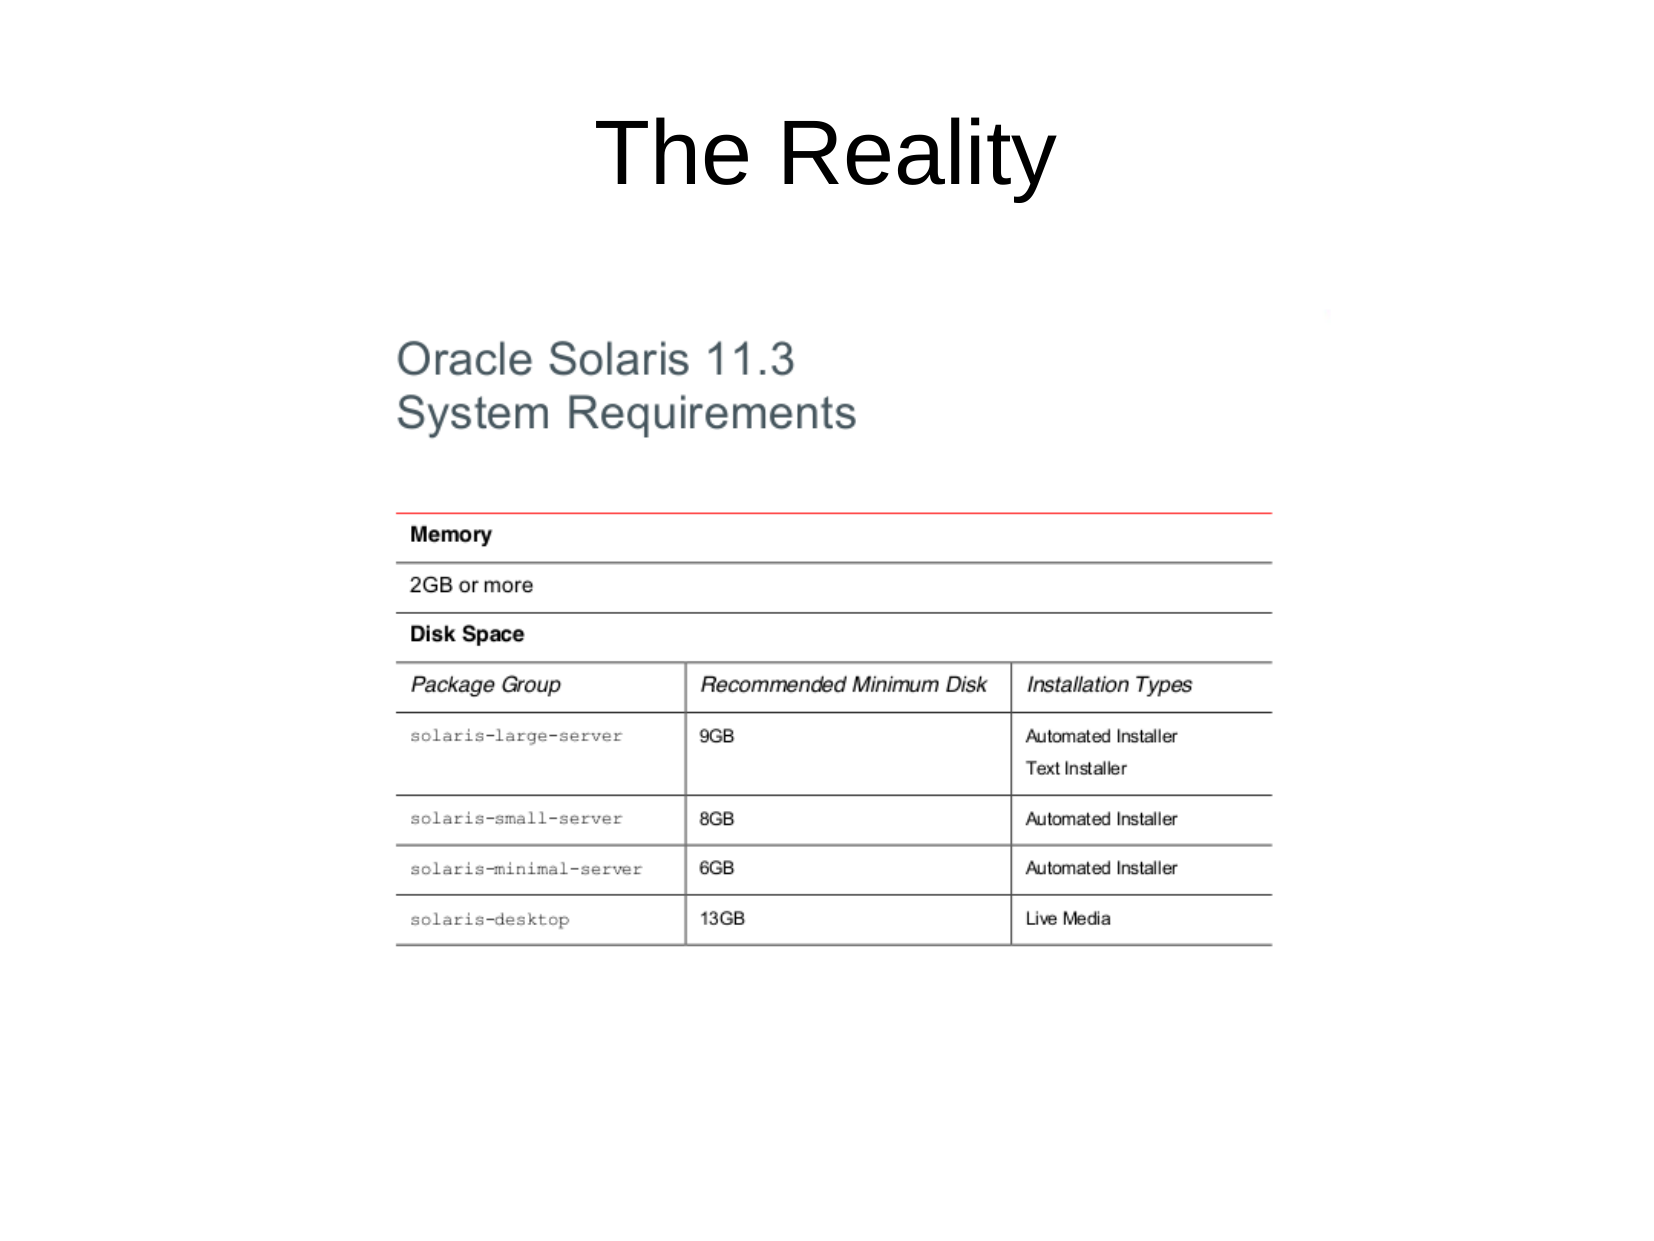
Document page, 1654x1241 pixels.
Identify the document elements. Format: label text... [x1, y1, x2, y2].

title The Reality [82, 49, 1571, 257]
picture [335, 309, 1331, 948]
